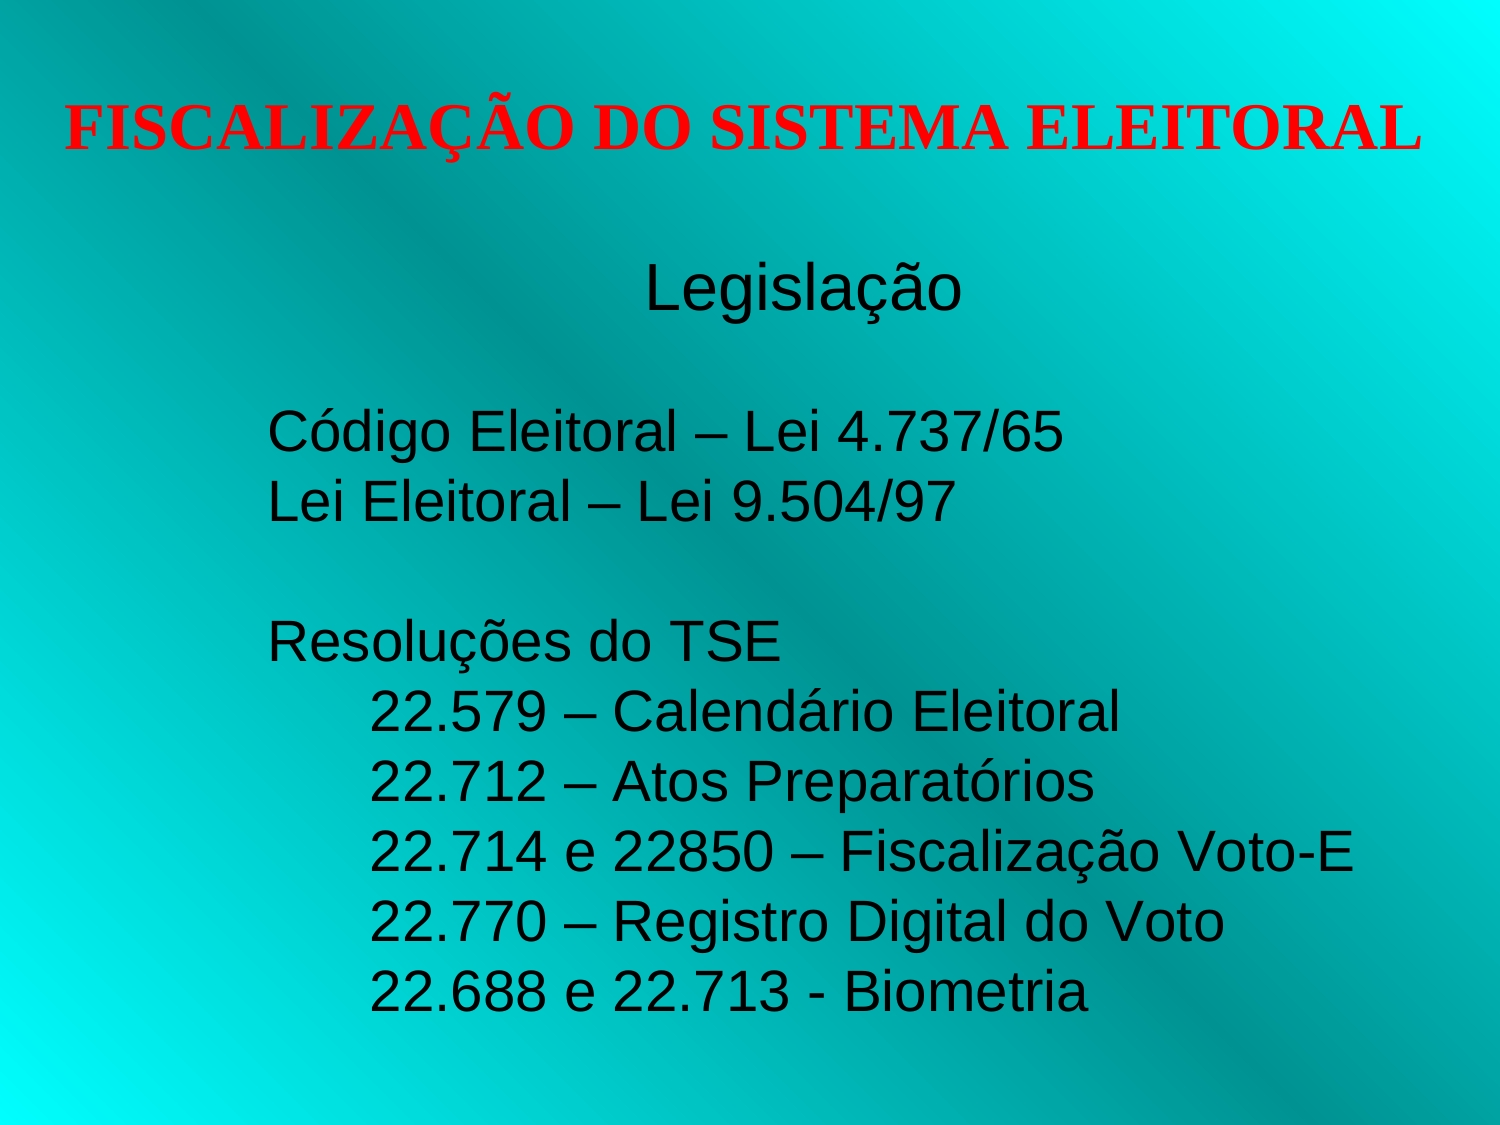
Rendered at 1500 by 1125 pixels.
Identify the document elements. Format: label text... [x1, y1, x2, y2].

text_box Legislação Código Eleitoral – Lei 4.737/65 Lei Eleitoral – Lei 9.504/97 Resoluções do TSE 22.579 – Calendário Eleitoral 22.712 – Atos Preparatórios 22.714 e 22850 – Fiscalização Voto-E 22.770 – Registro Digital do Voto 22.688 e 22.713 - Biometria [236, 236, 1270, 1064]
